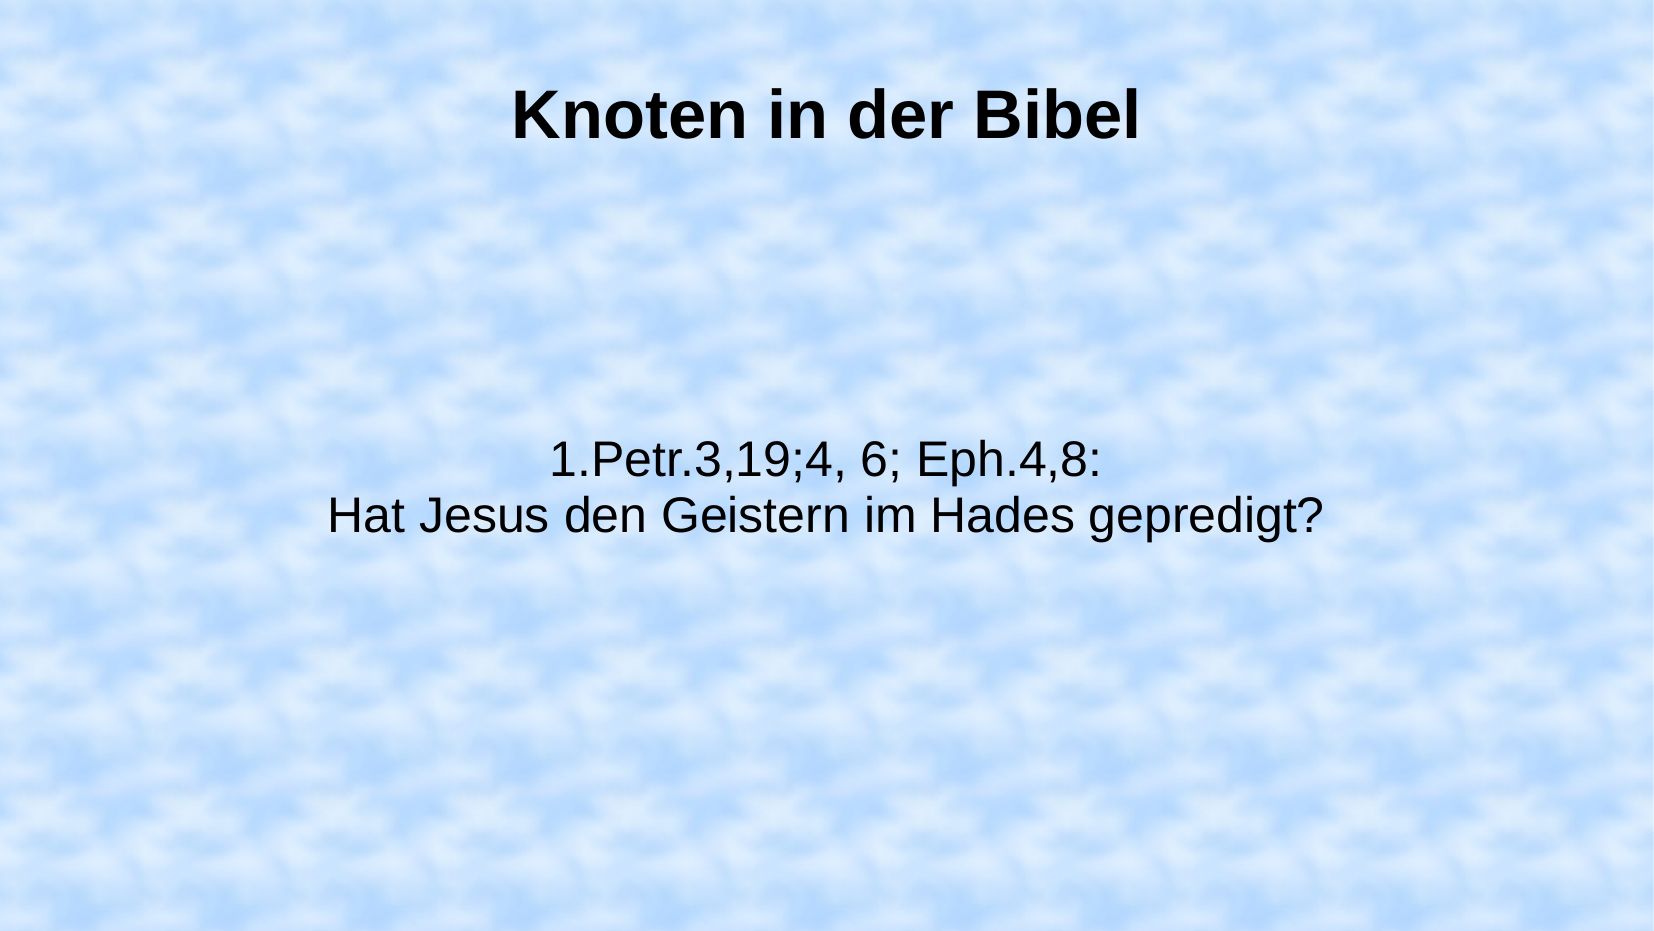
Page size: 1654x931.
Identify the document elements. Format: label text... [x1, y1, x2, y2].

subtitle 1.Petr.3,19;4, 6; Eph.4,8: Hat Jesus den Geistern im Hades gepredigt? [82, 217, 1571, 758]
title Knoten in der Bibel [82, 37, 1571, 193]
picture [0, 0, 1654, 931]
